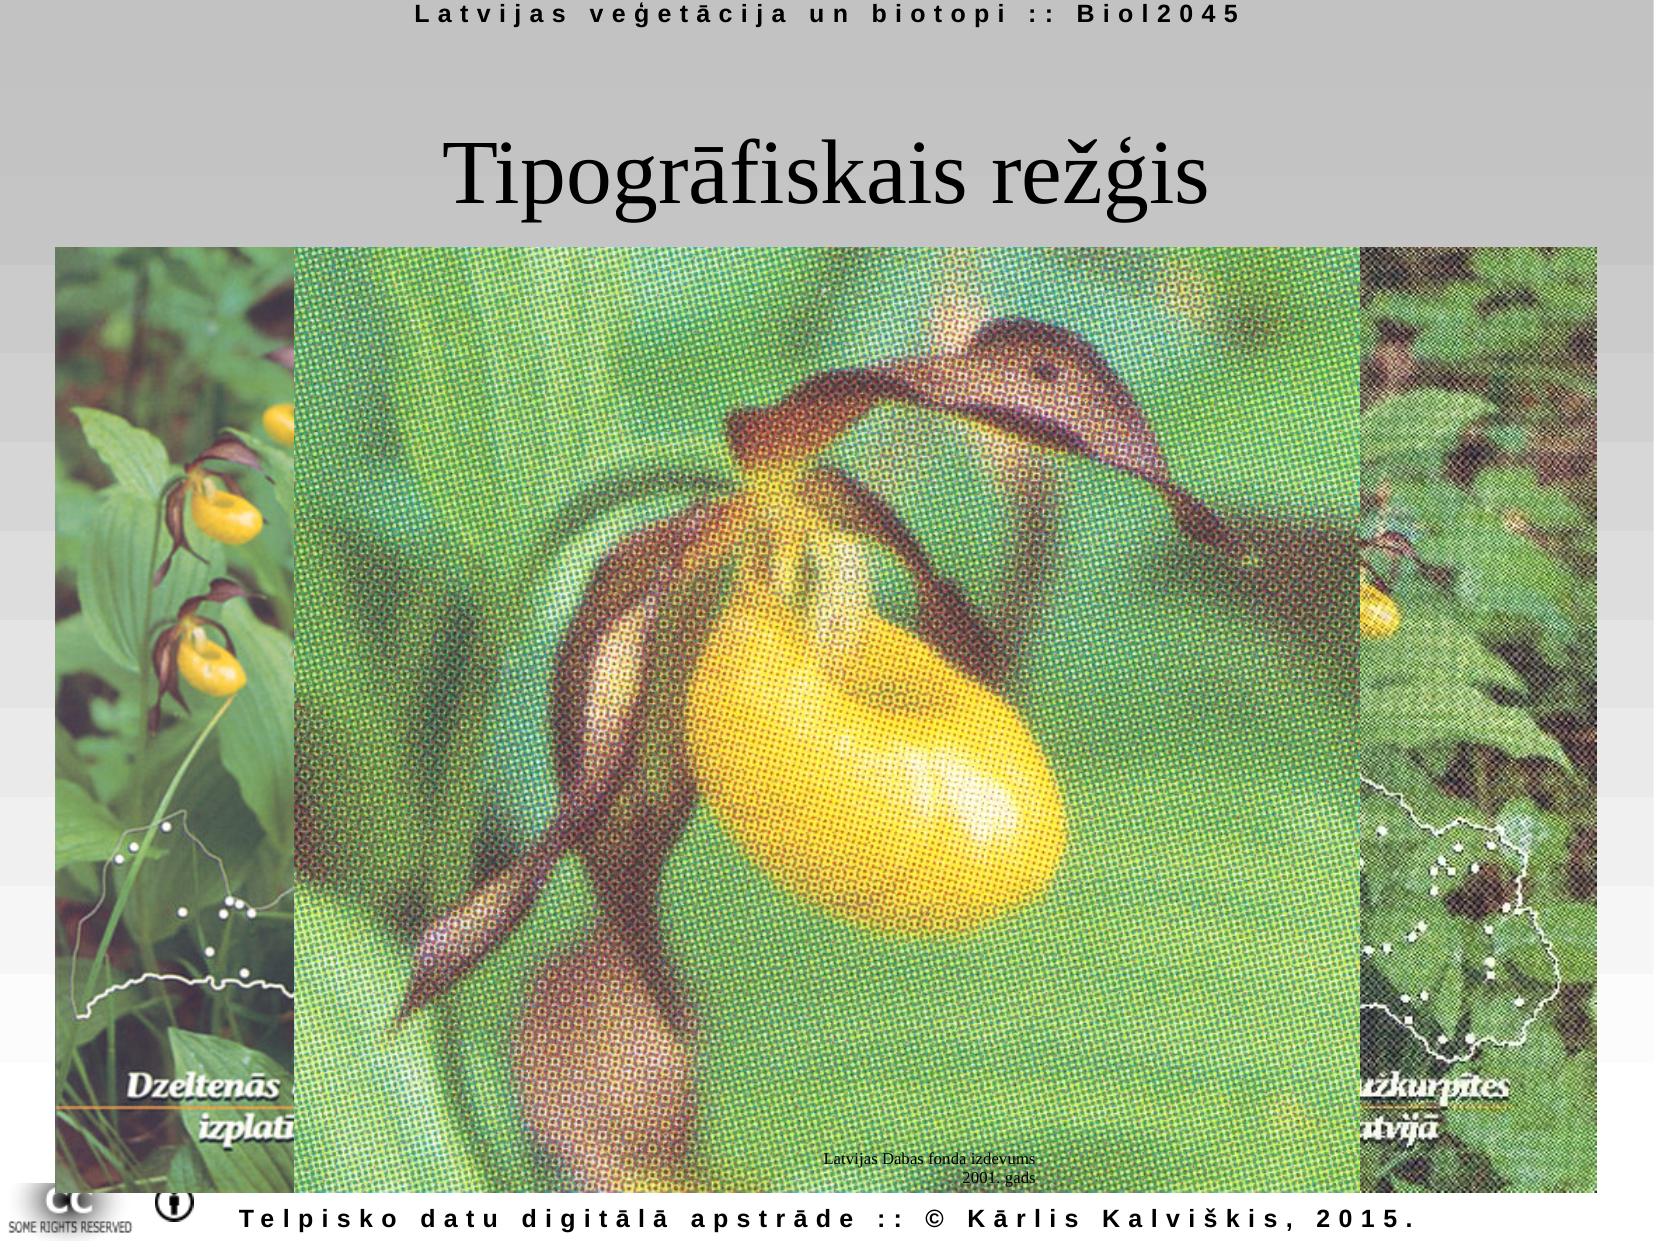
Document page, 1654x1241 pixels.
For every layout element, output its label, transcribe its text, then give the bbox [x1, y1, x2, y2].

title Tipogrāfiskais režģis [29, 49, 1625, 296]
text_box Latvijas Dabas fonda izdevums 2001. gads [622, 1149, 1037, 1187]
picture [0, 0, 1654, 1241]
